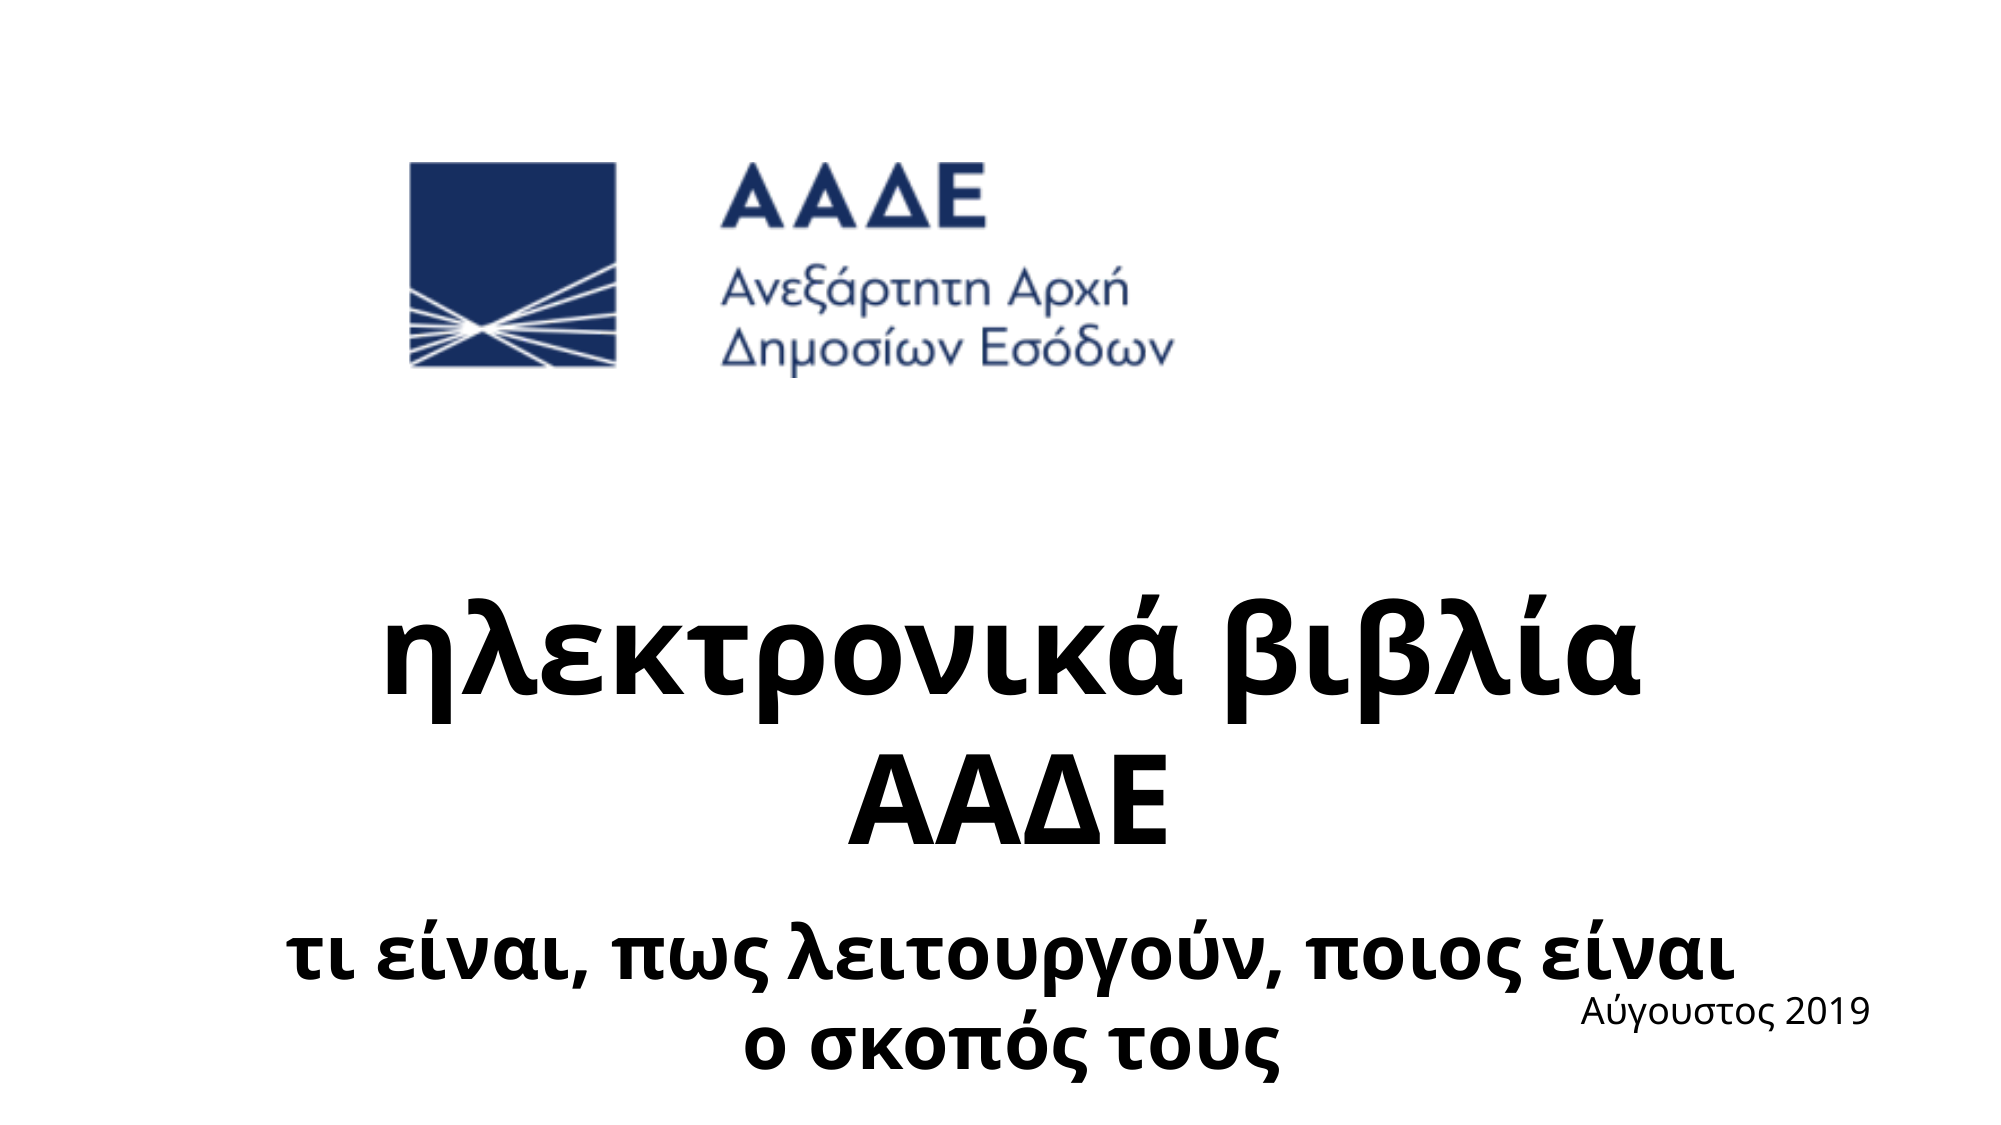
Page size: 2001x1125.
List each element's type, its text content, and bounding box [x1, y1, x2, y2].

text_box ηλεκτρονικά βιβλία ΑΑΔΕ τι είναι, πως λειτουργούν, ποιος είναι ο σκοπός τους [251, 562, 1772, 1093]
text_box Αύγουστος 2019 [1496, 979, 1886, 1040]
picture [409, 162, 1189, 378]
